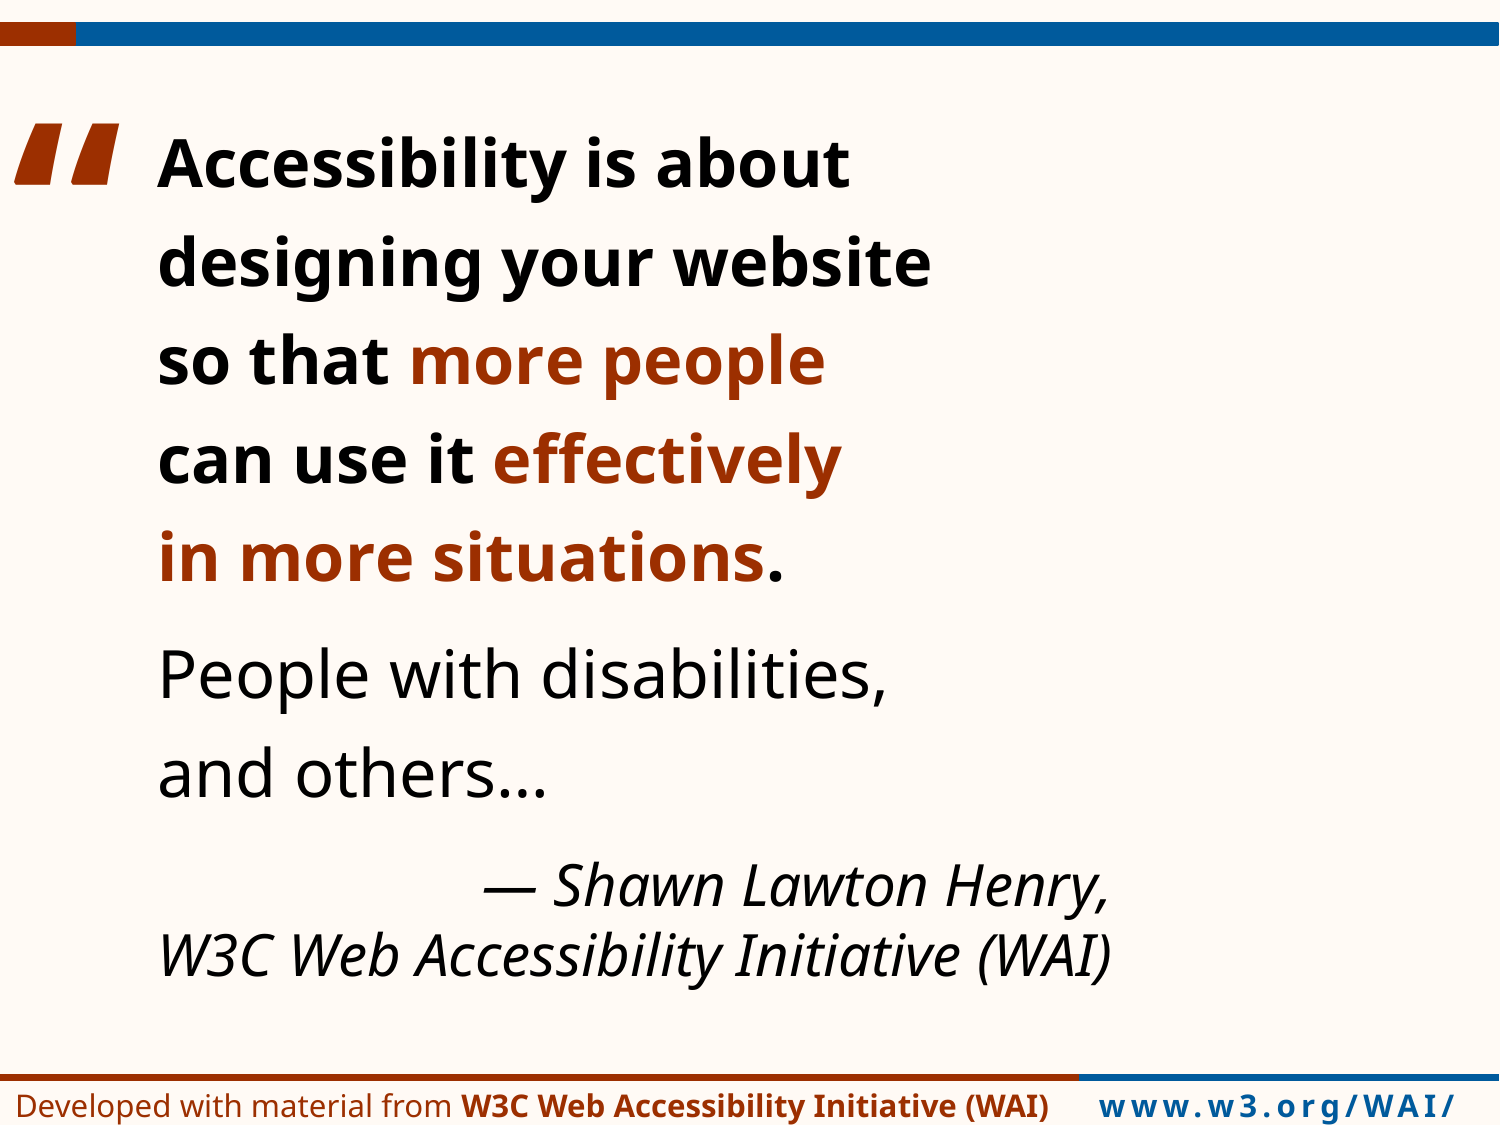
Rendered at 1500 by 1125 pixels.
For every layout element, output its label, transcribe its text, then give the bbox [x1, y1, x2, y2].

list Accessibility is about designing your website so that more people can use it effectively in more situations. People with disabilities, and others… — Shawn Lawton Henry, W3C Web Accessibility Initiative (WAI) [142, 95, 1457, 1075]
